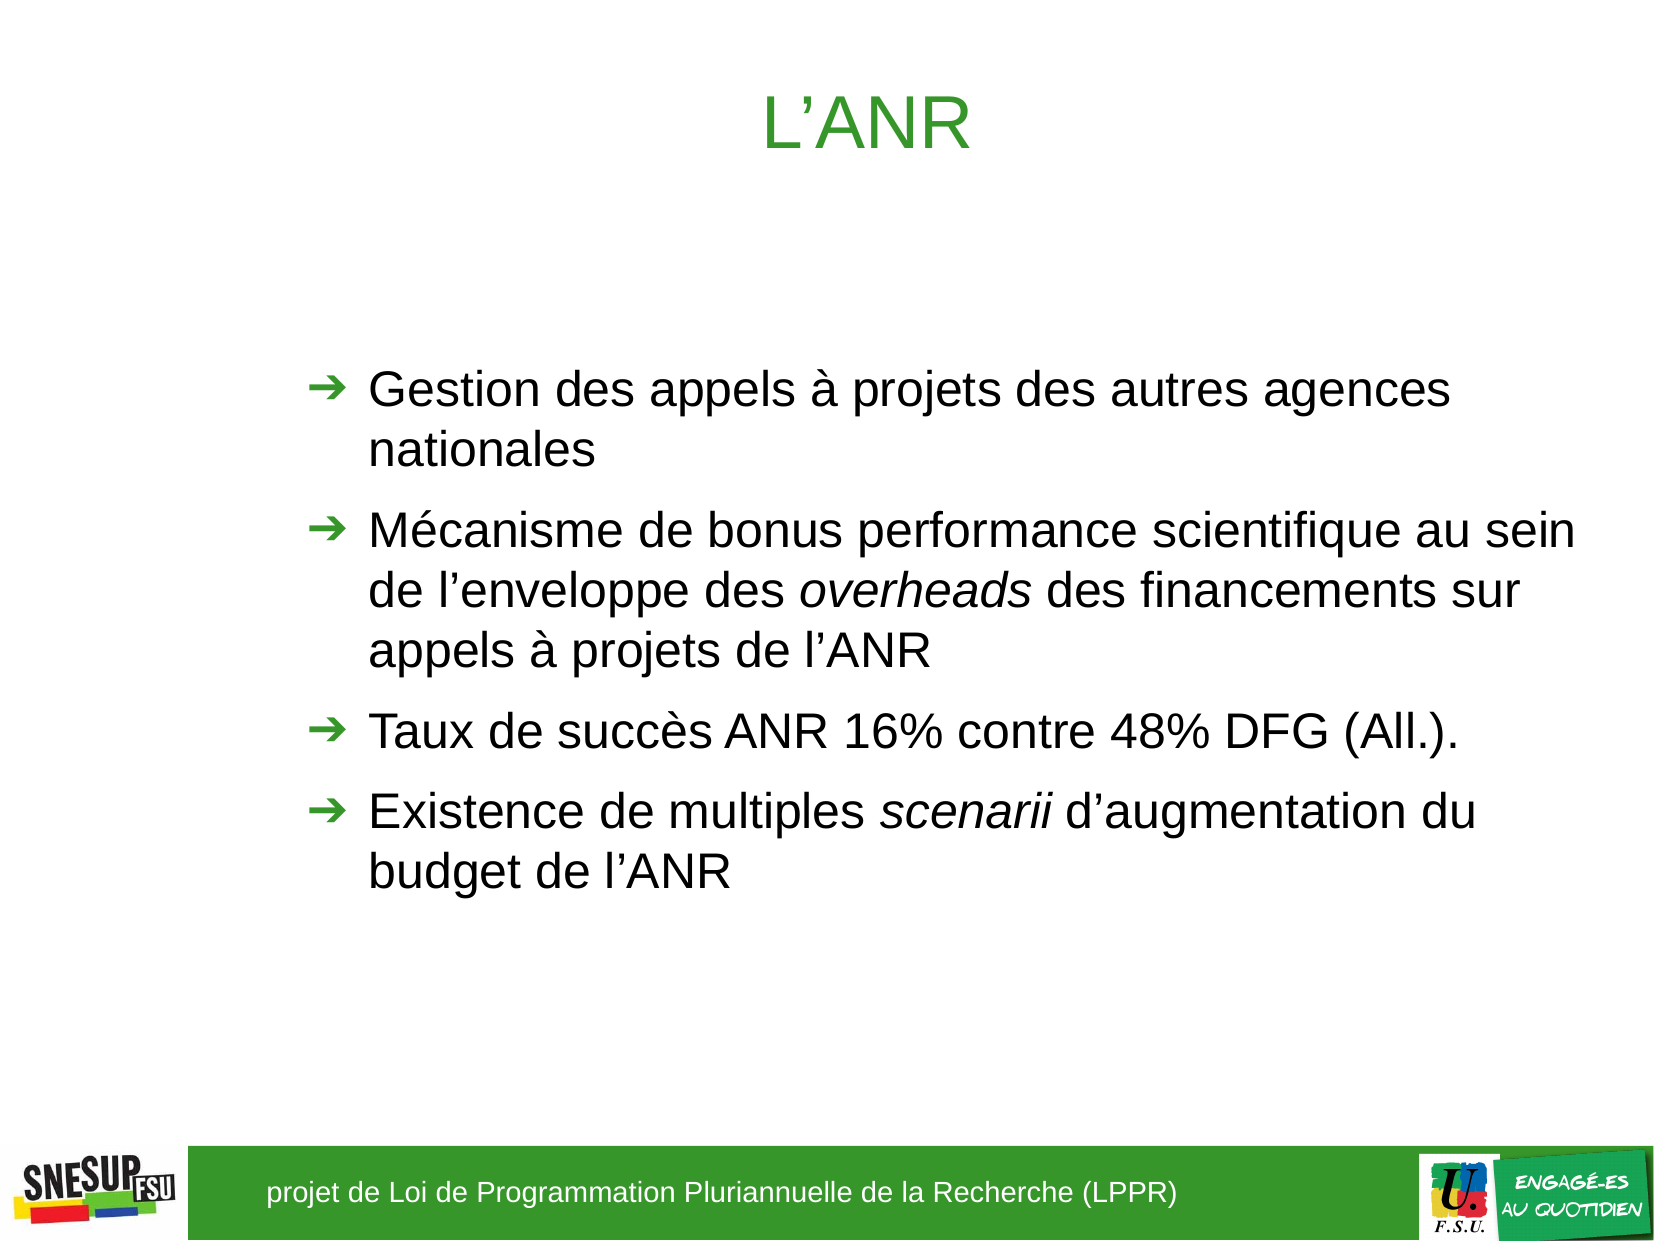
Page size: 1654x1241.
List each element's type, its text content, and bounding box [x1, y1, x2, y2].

text_box Gestion des appels à projets des autres agences nationales Mécanisme de bonus performance scientifique au sein de l’enveloppe des overheads des financements sur appels à projets de l’ANR Taux de succès ANR 16% contre 48% DFG (All.). Existence de multiples scenarii d’augmentation du budget de l’ANR [278, 275, 1608, 431]
text_box L’ANR [82, 58, 1654, 214]
picture [0, 1145, 188, 1240]
picture [1419, 1145, 1654, 1241]
